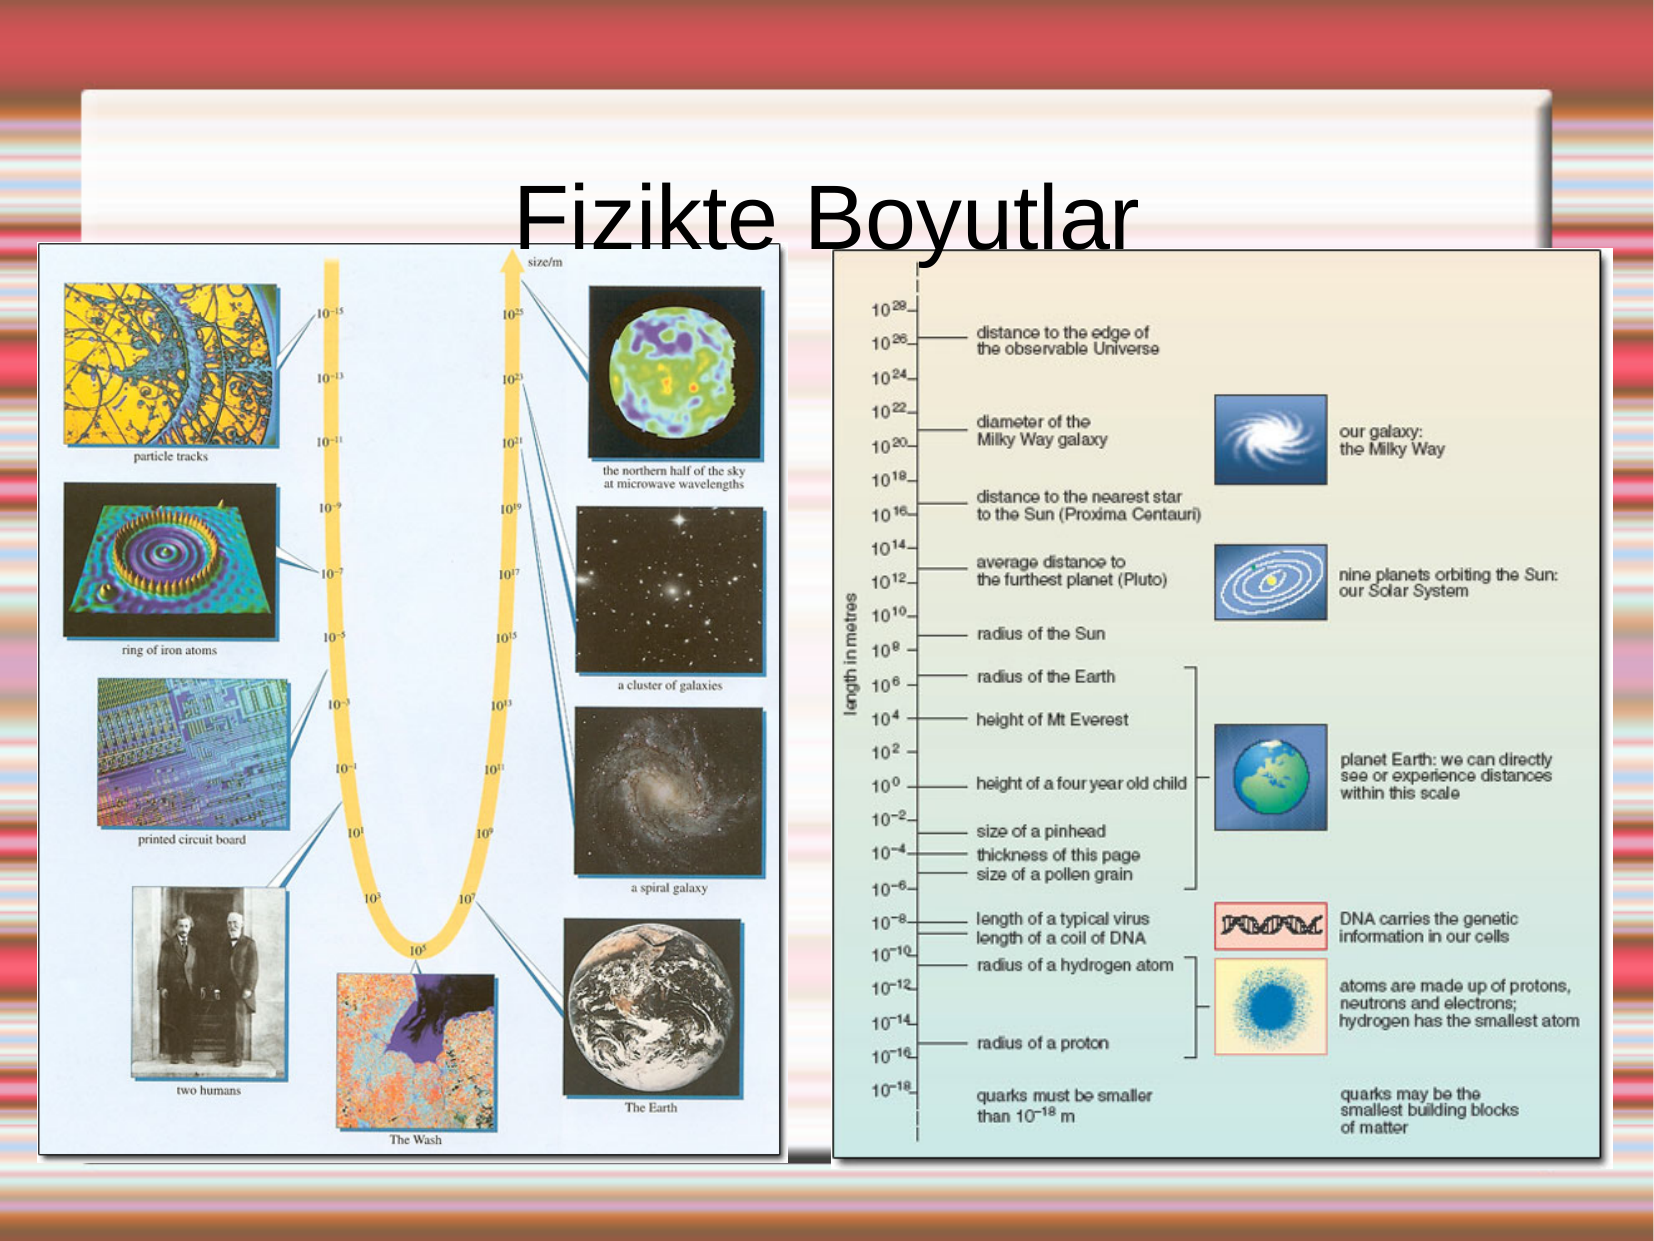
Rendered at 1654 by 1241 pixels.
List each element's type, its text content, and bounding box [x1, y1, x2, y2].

title Fizikte Boyutlar [121, 114, 1534, 322]
picture [0, 0, 1654, 1241]
